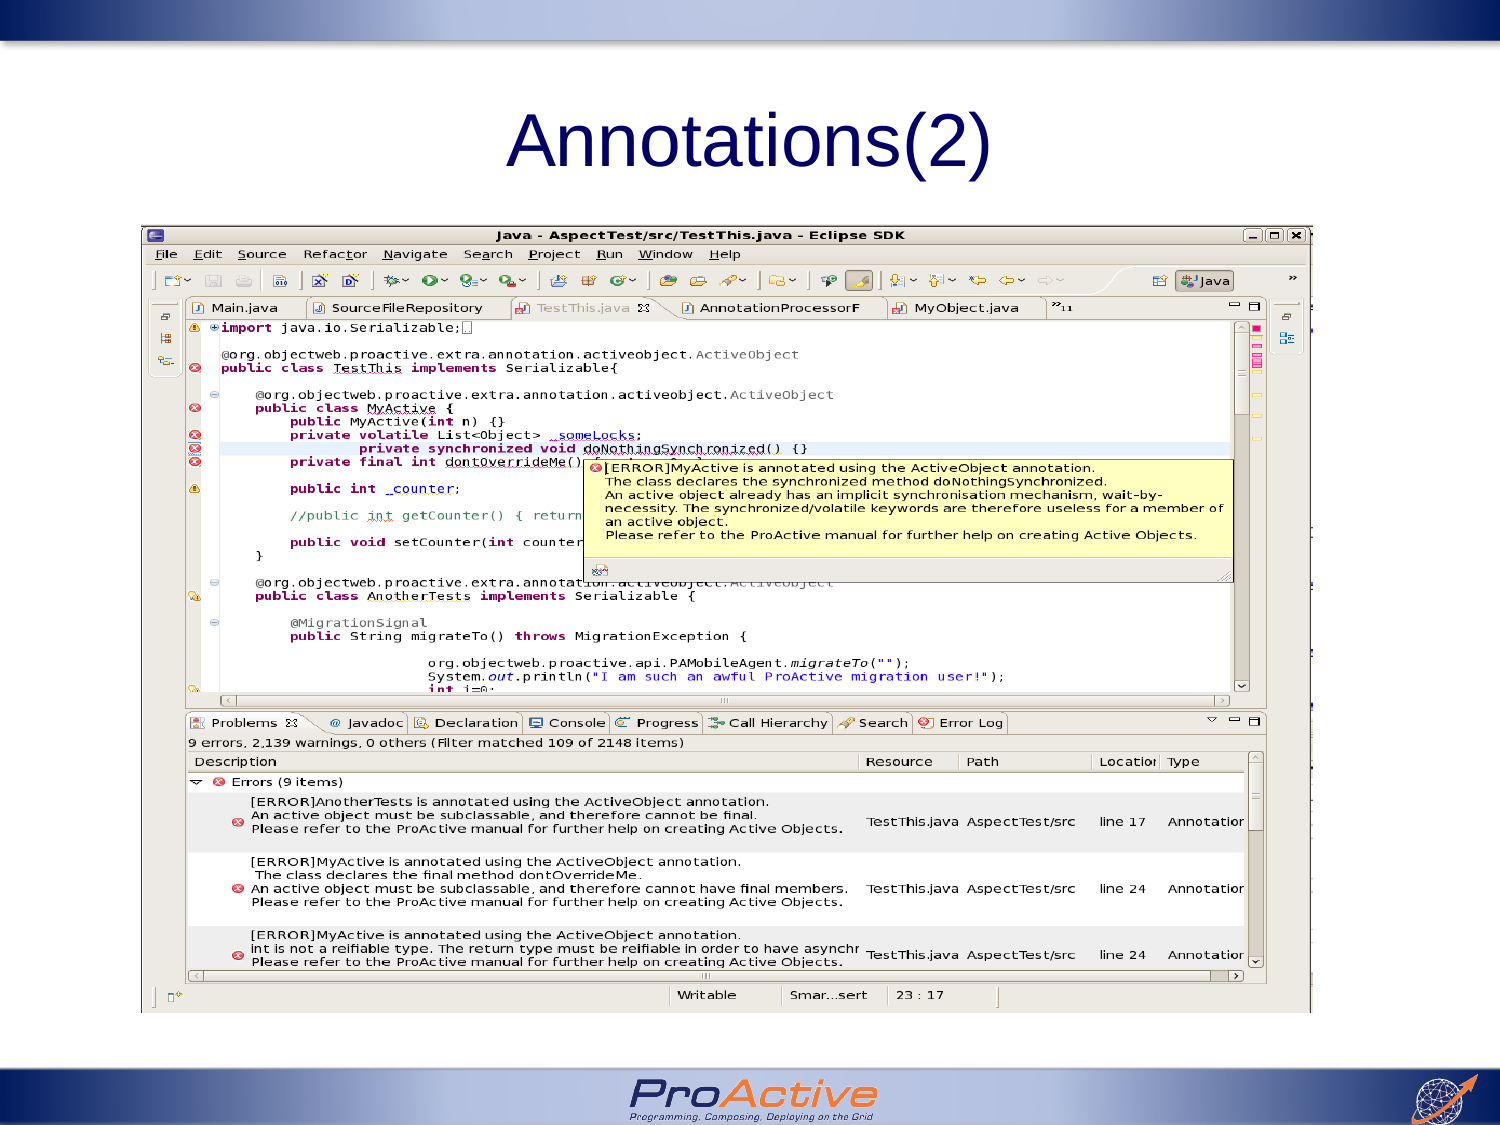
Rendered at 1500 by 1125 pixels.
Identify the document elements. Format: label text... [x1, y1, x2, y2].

picture [0, 1045, 1500, 1125]
title Annotations(2) [75, 54, 1426, 228]
picture [141, 224, 1313, 1013]
picture [0, 0, 1500, 57]
